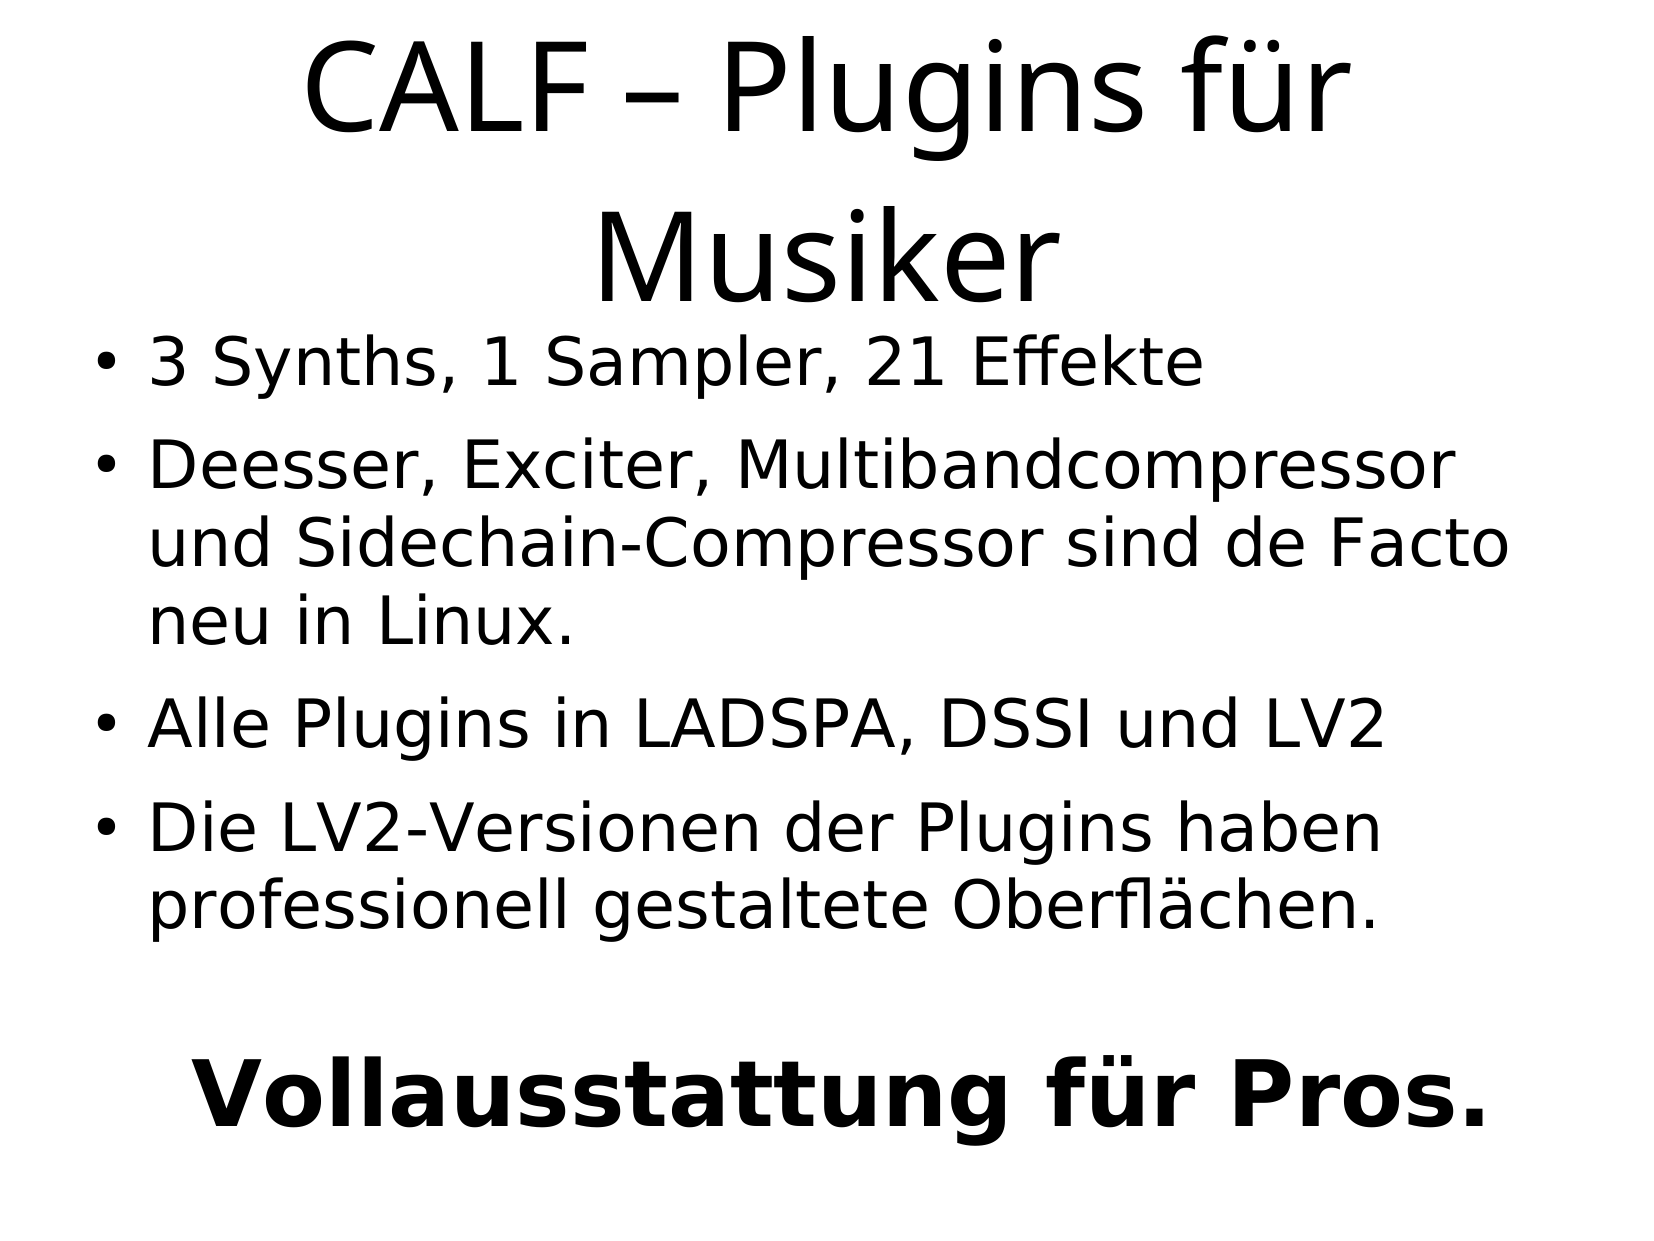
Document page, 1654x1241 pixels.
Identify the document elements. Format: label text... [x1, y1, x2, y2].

list 3 Synths, 1 Sampler, 21 Effekte Deesser, Exciter, Multibandcompressor und Sidechain-Compressor sind de Facto neu in Linux. Alle Plugins in LADSPA, DSSI und LV2 Die LV2-Versionen der Plugins haben professionell gestaltete Oberflächen. [76, 323, 1565, 945]
title CALF – Plugins für Musiker [59, 64, 1595, 272]
text_box Vollausstattung für Pros. [177, 1033, 1298, 1182]
